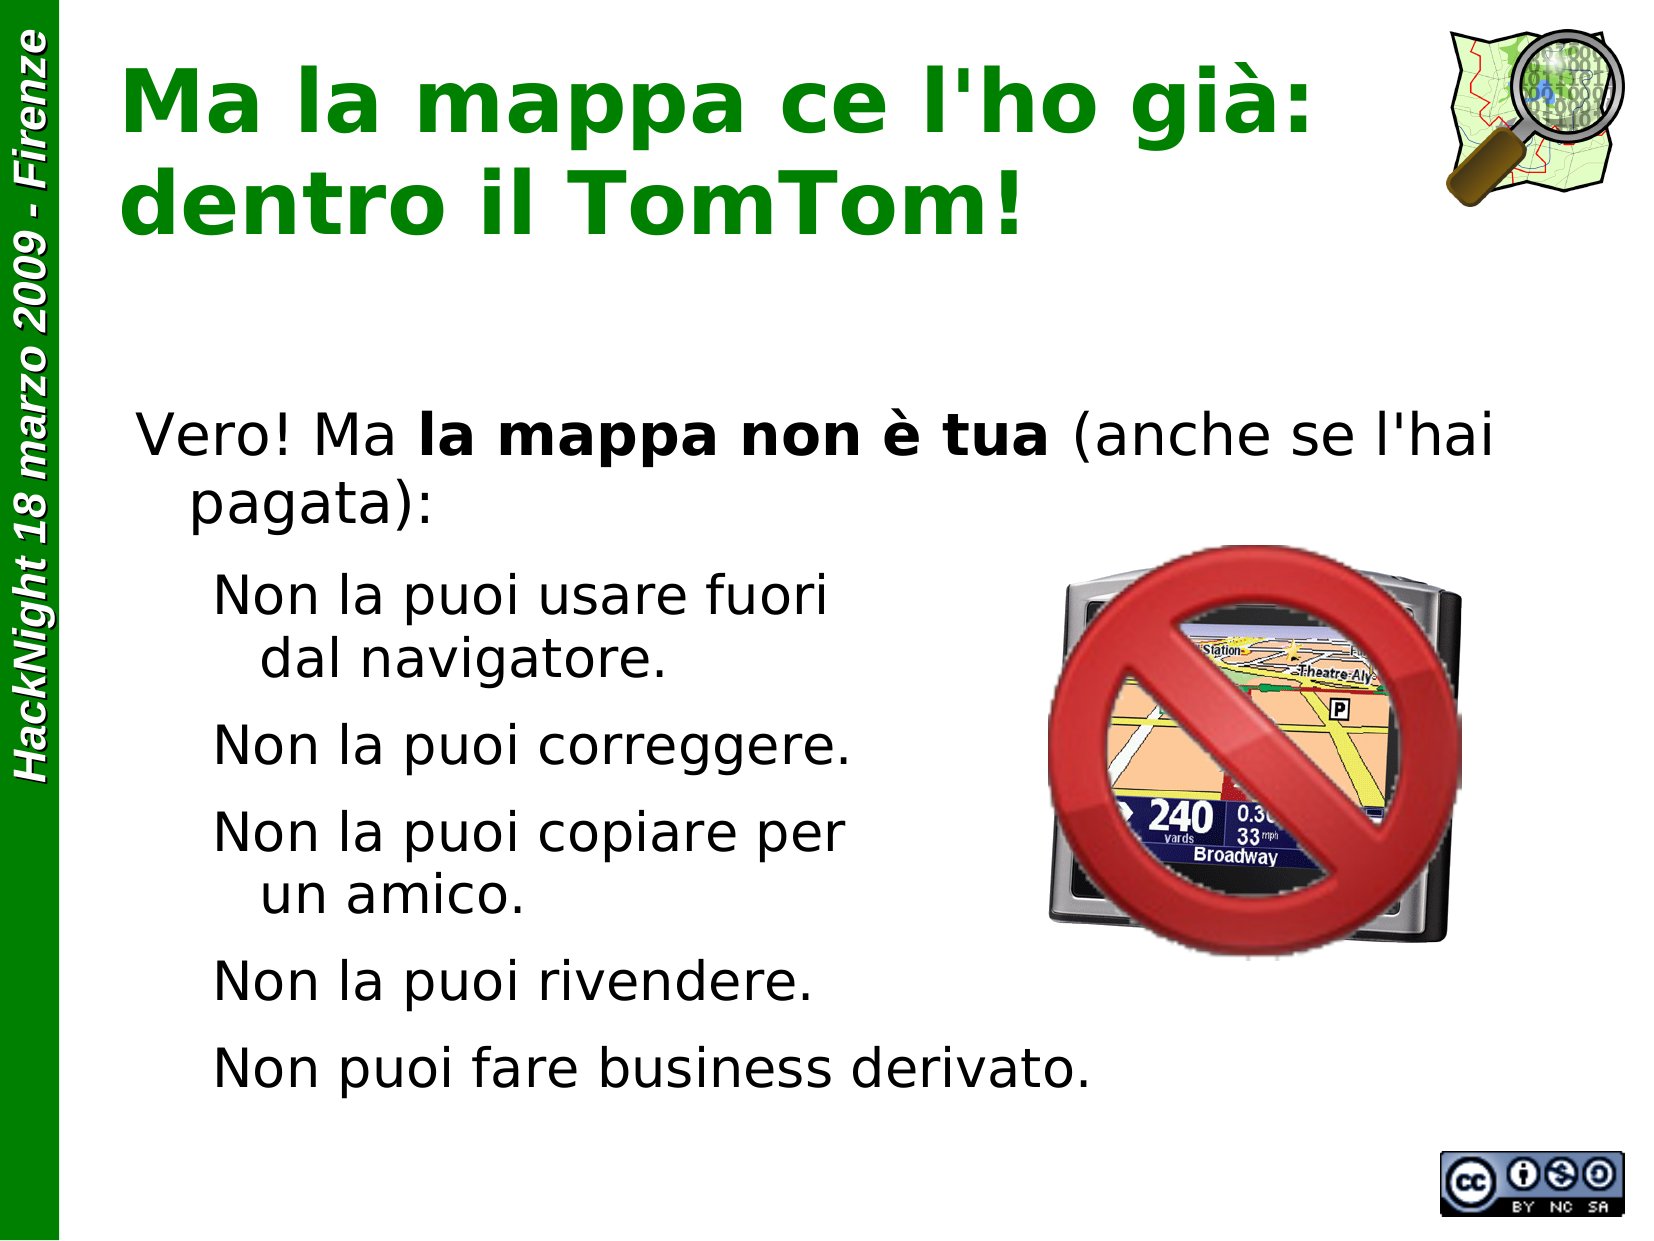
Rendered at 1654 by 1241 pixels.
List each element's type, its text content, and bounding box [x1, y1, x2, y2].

list Vero! Ma la mappa non è tua (anche se l'hai pagata): Non la puoi usare fuori dal navigatore. Non la puoi correggere. Non la puoi copiare per un amico. Non la puoi rivendere. Non puoi fare business derivato. [118, 401, 1571, 1112]
picture [1440, 1151, 1625, 1217]
picture [1048, 545, 1462, 961]
title Ma la mappa ce l'ho già: dentro il TomTom! [118, 50, 1394, 255]
picture [1446, 29, 1625, 207]
